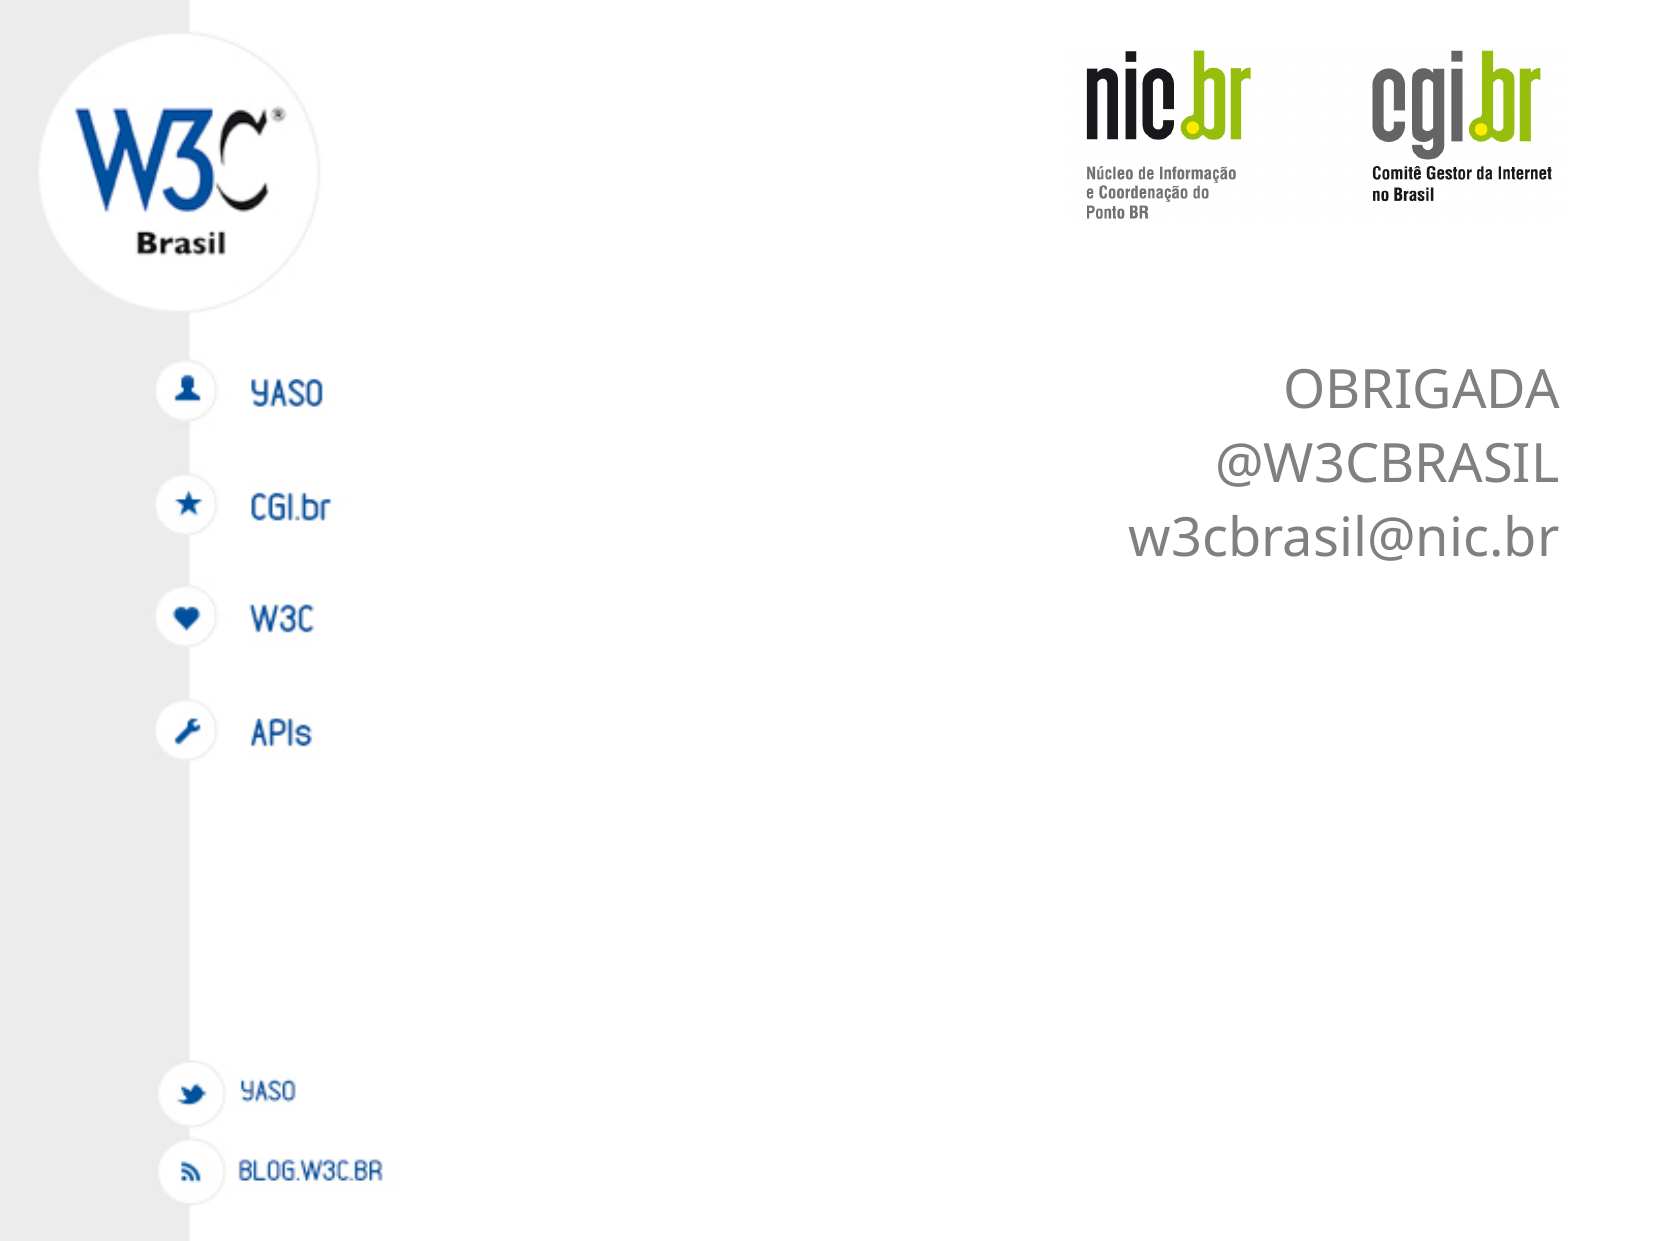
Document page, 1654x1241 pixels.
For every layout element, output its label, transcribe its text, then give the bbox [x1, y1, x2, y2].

text_box OBRIGADA @W3CBRASIL w3cbrasil@nic.br [405, 342, 1576, 853]
picture [0, 0, 1654, 1241]
